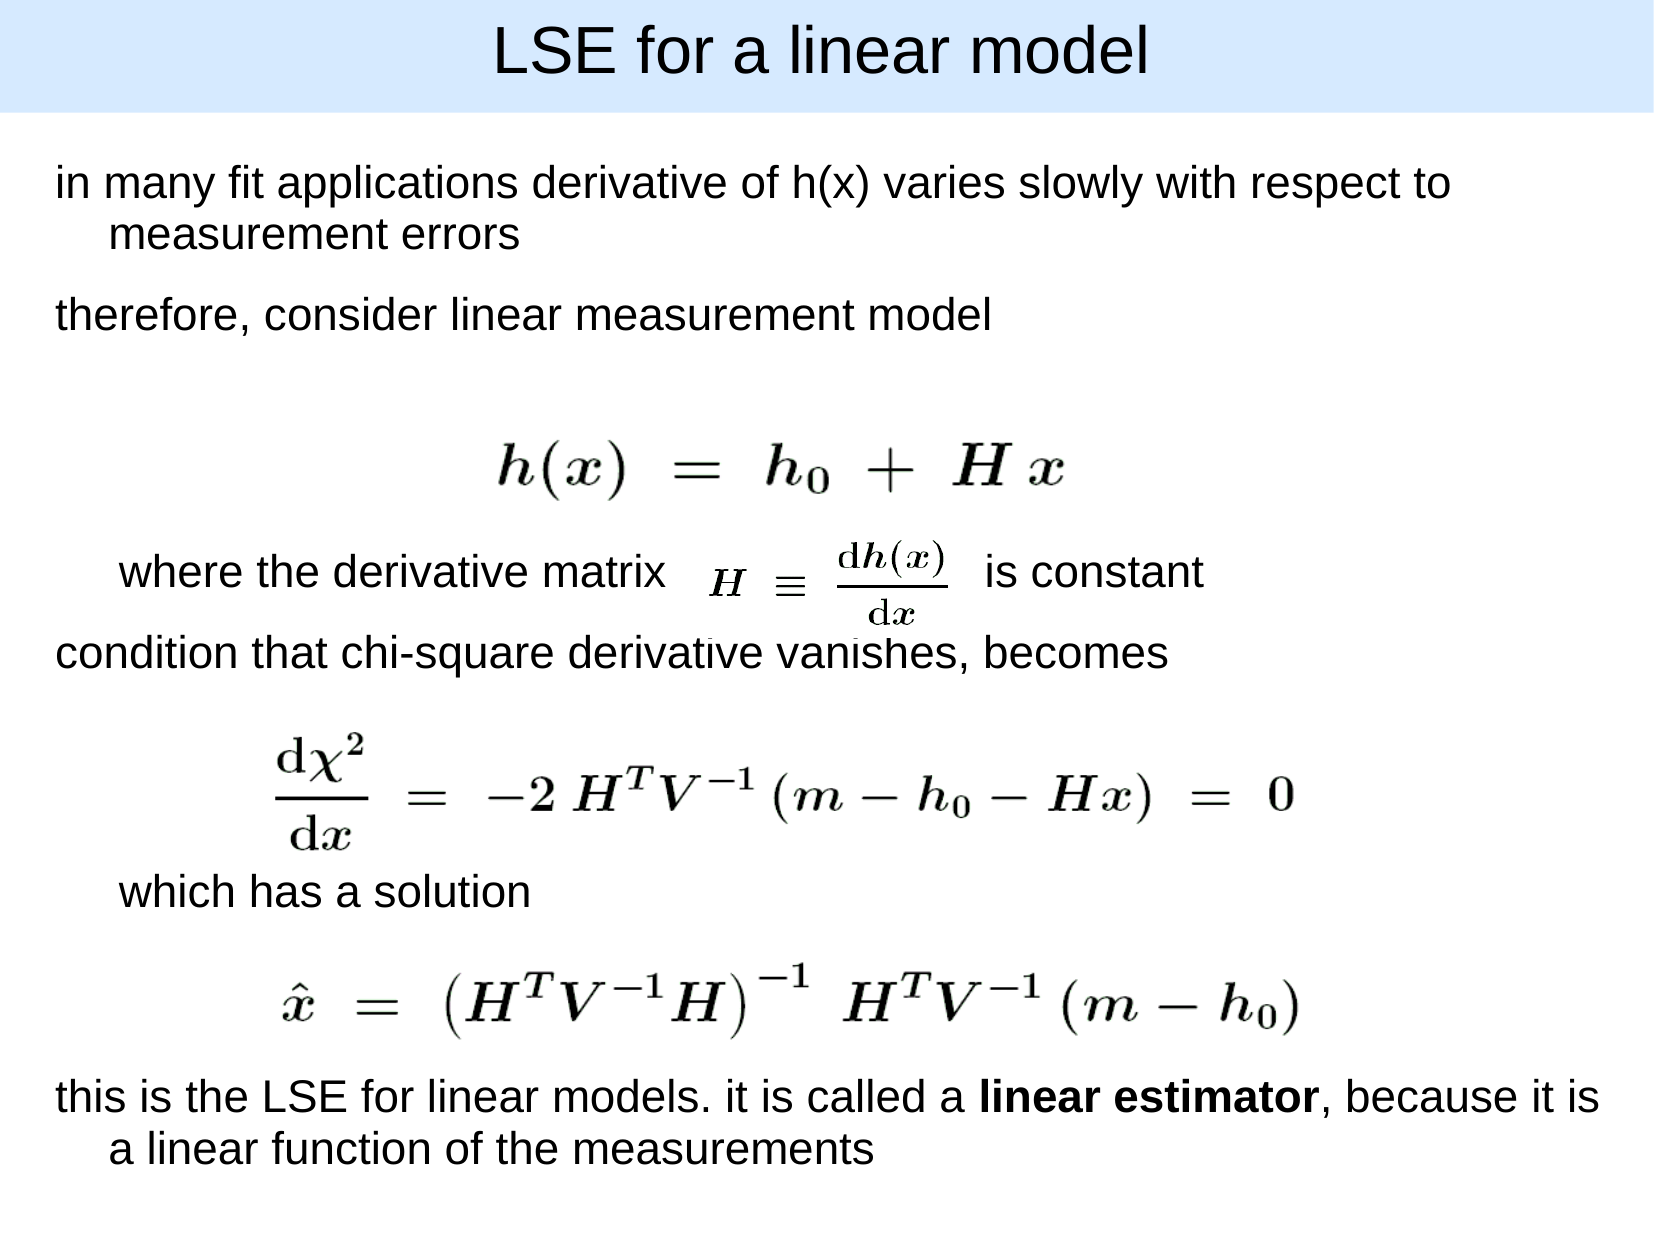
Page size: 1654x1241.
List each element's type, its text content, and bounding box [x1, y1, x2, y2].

title LSE for a linear model [86, 0, 1576, 100]
list where the derivative matrix is constant condition that chi-square derivative vanishes, becomes [37, 546, 1613, 751]
picture [700, 528, 956, 638]
list this is the LSE for linear models. it is called a linear estimator, because it is a linear function of the measurements [37, 1071, 1613, 1209]
picture [262, 943, 1313, 1067]
list which has a solution [37, 866, 1613, 958]
picture [262, 712, 1313, 874]
picture [487, 412, 1088, 526]
list in many fit applications derivative of h(x) varies slowly with respect to measurement errors therefore, consider linear measurement model [37, 156, 1613, 413]
